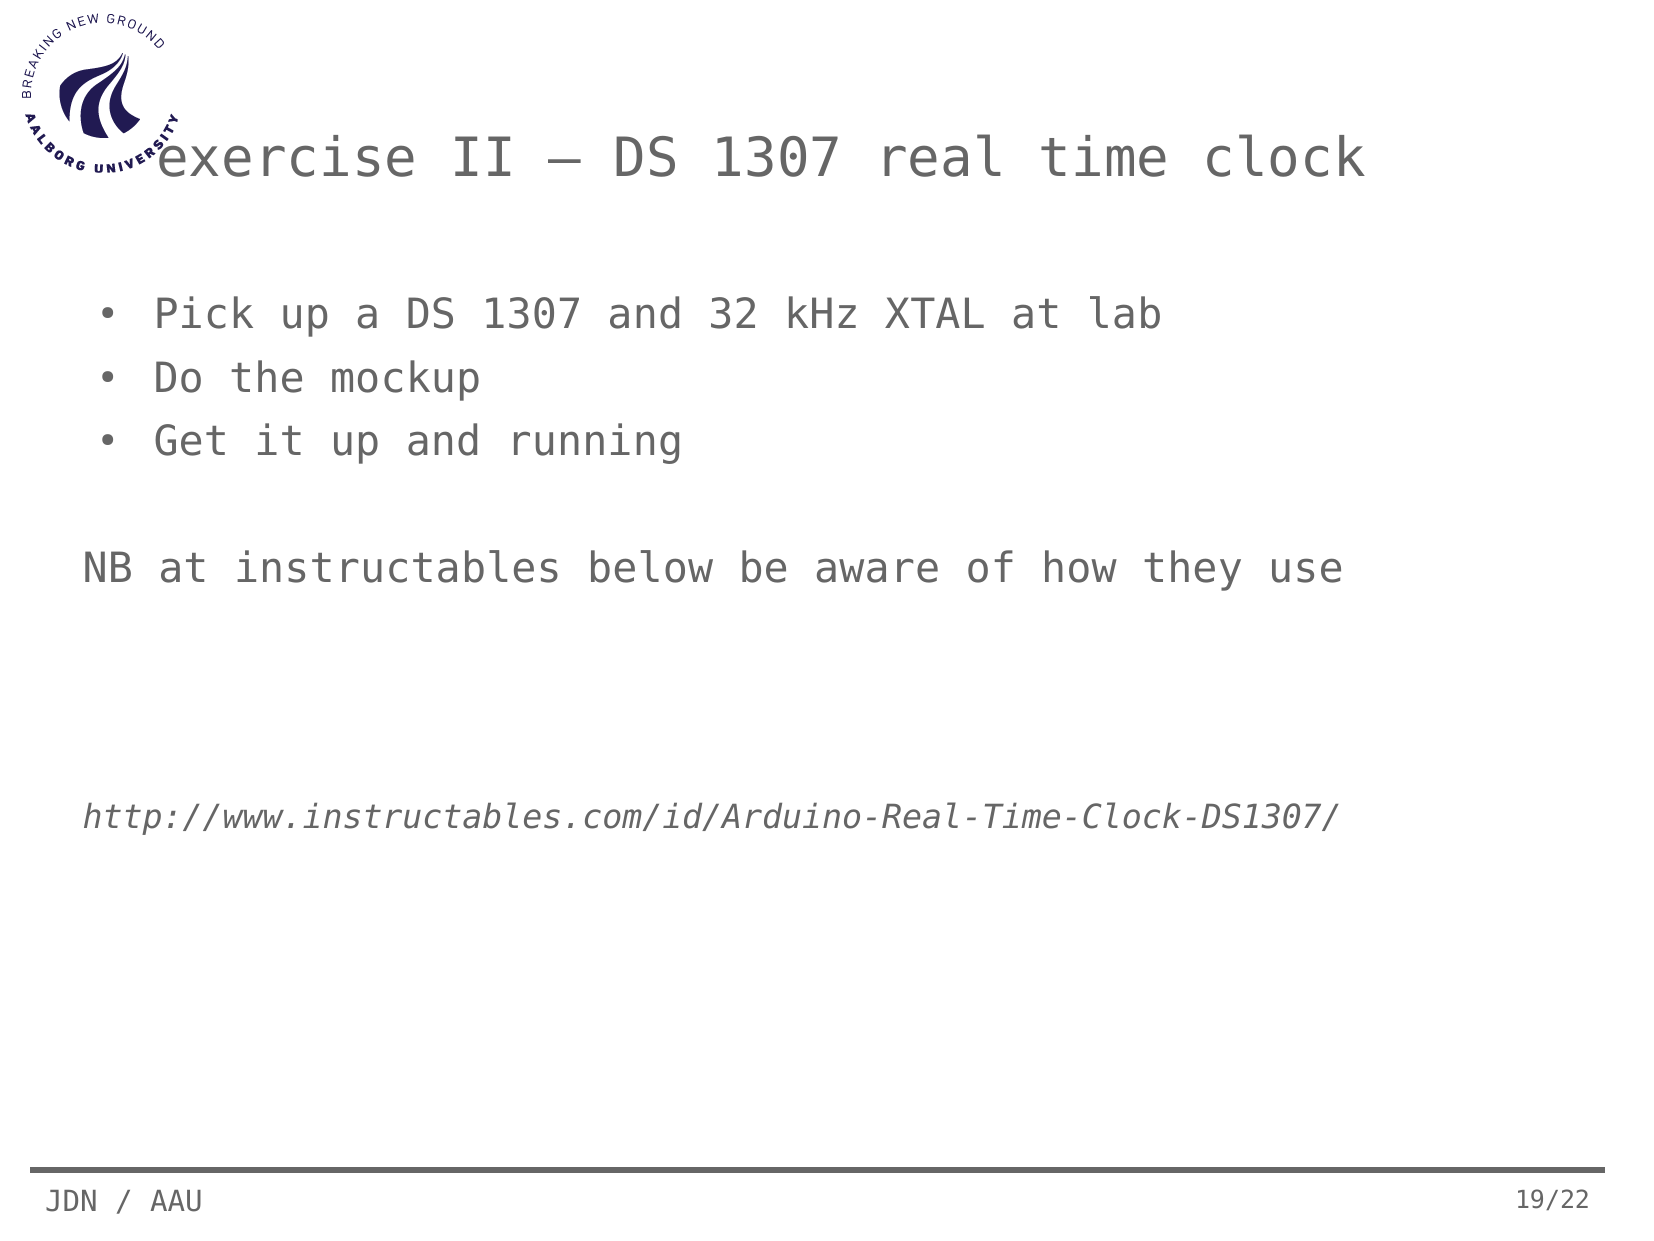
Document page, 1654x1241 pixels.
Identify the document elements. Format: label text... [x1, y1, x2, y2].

picture [22, 13, 178, 173]
title exercise II – DS 1307 real time clock [86, 105, 1501, 211]
list Pick up a DS 1307 and 32 kHz XTAL at lab Do the mockup Get it up and running NB at instructables below be aware of how they use http://www.instructables.com/id/Arduino-Real-Time-Clock-DS1307/ [82, 290, 1571, 1010]
